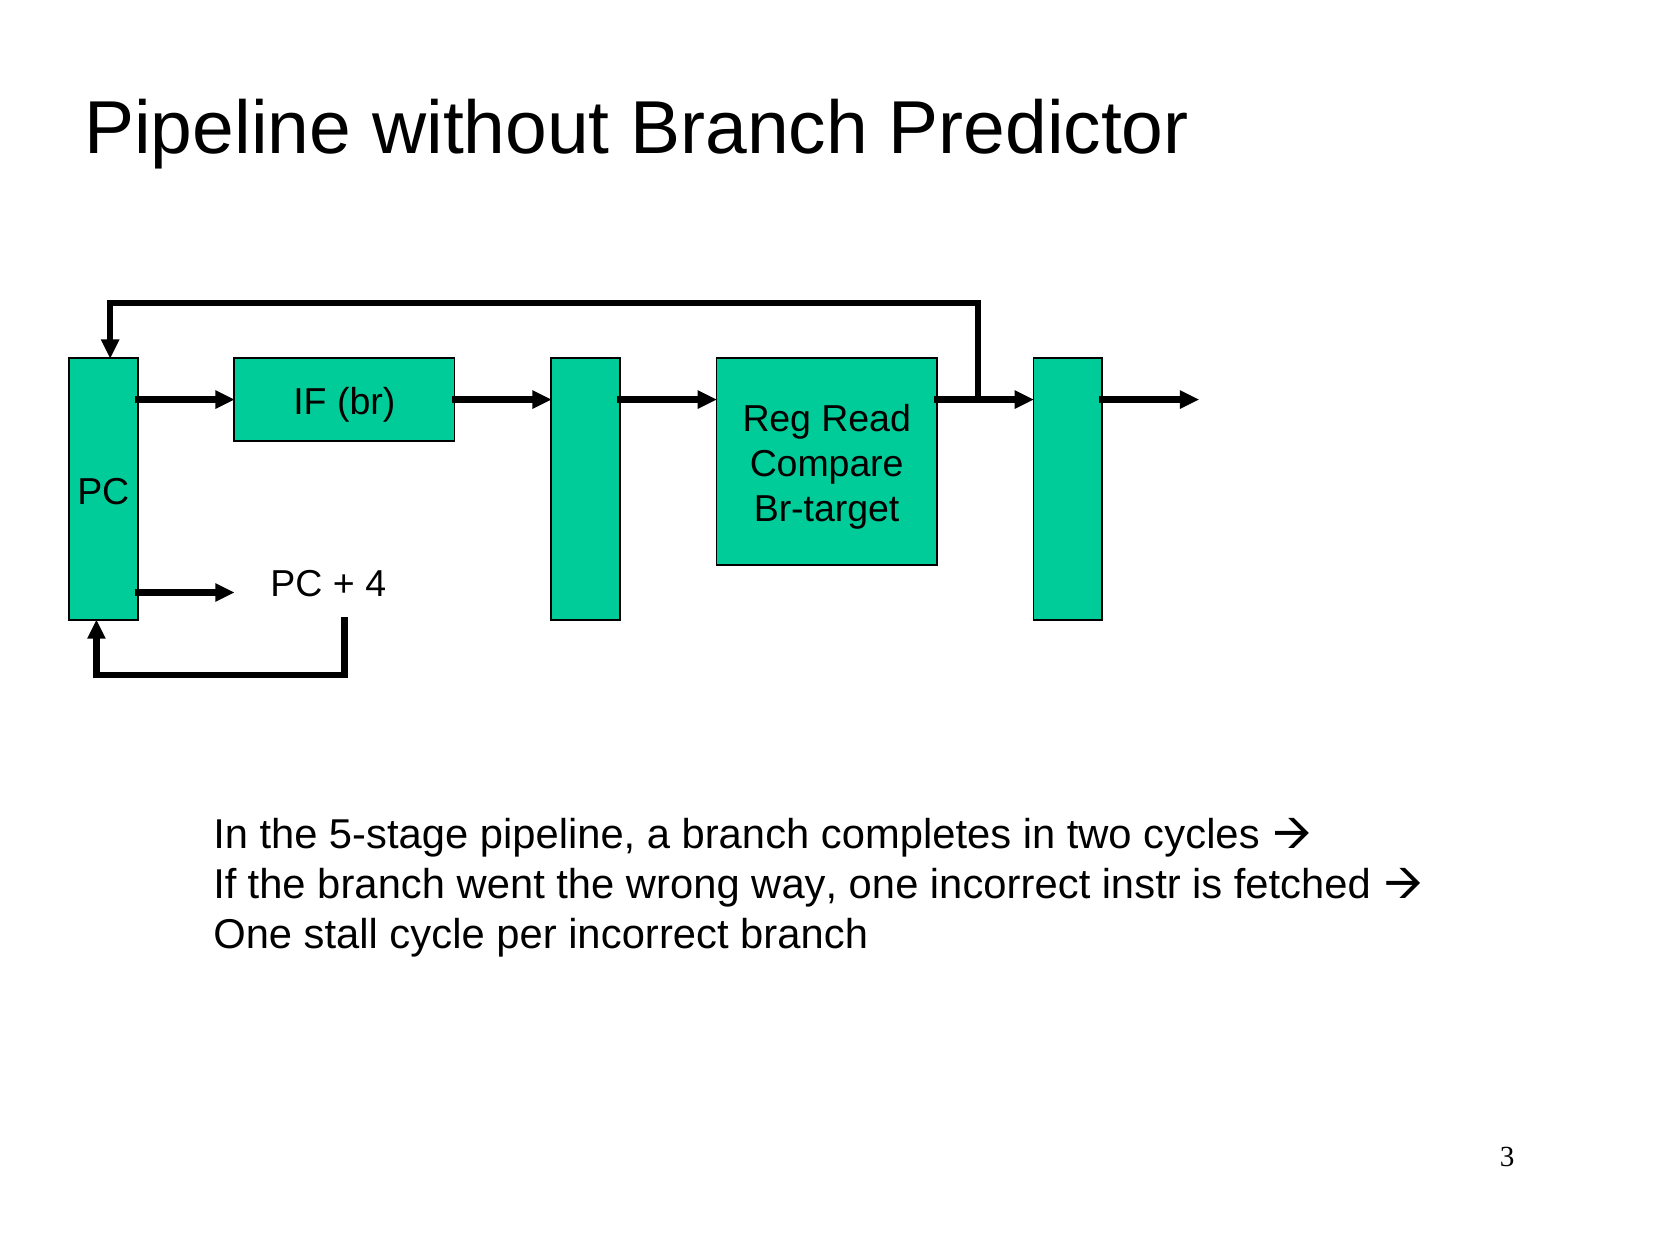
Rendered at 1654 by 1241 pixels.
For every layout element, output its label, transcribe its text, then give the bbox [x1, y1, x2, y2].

text_box IF (br) [234, 358, 455, 441]
text_box [1033, 403, 1103, 621]
text_box Pipeline without Branch Predictor [69, 71, 1205, 177]
text_box PC [68, 358, 138, 621]
text_box In the 5-stage pipeline, a branch completes in two cycles  If the branch went the wrong way, one incorrect instr is fetched  One stall cycle per incorrect branch [198, 799, 1440, 965]
text_box [551, 403, 621, 621]
text_box Reg Read Compare Br-target [716, 358, 937, 565]
text_box <number> [1184, 1129, 1530, 1213]
text_box PC + 4 [255, 551, 402, 612]
